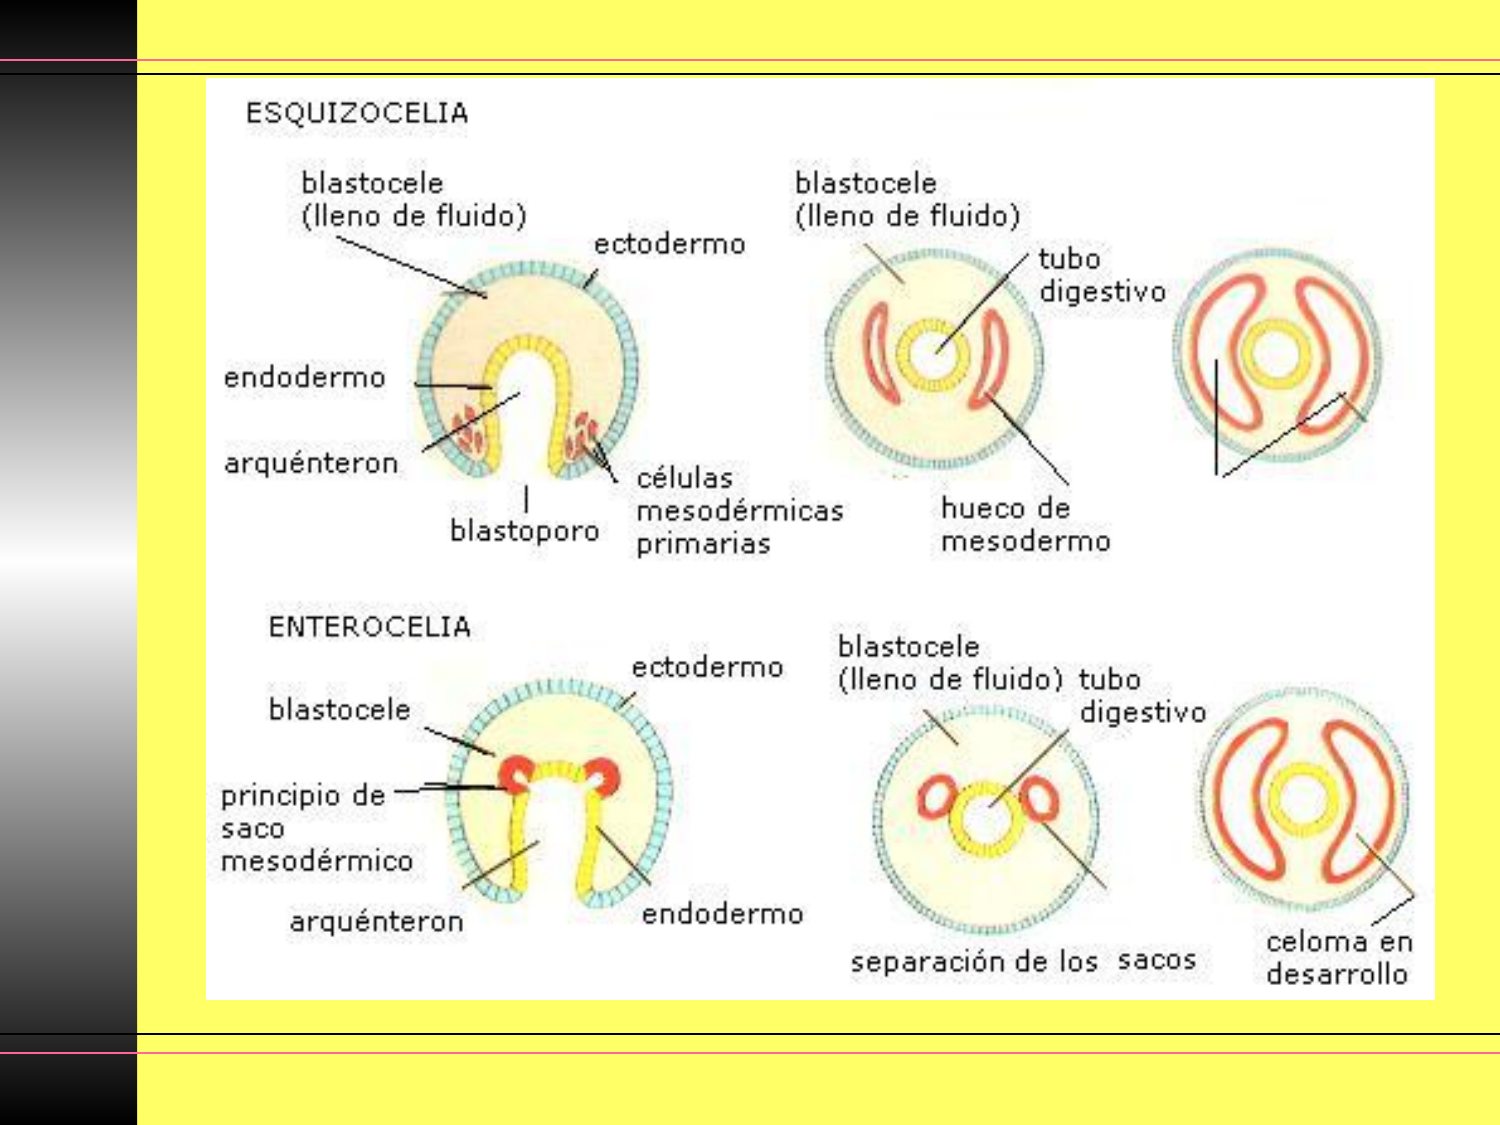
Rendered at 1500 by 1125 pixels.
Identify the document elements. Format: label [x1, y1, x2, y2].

picture [206, 78, 1435, 1000]
